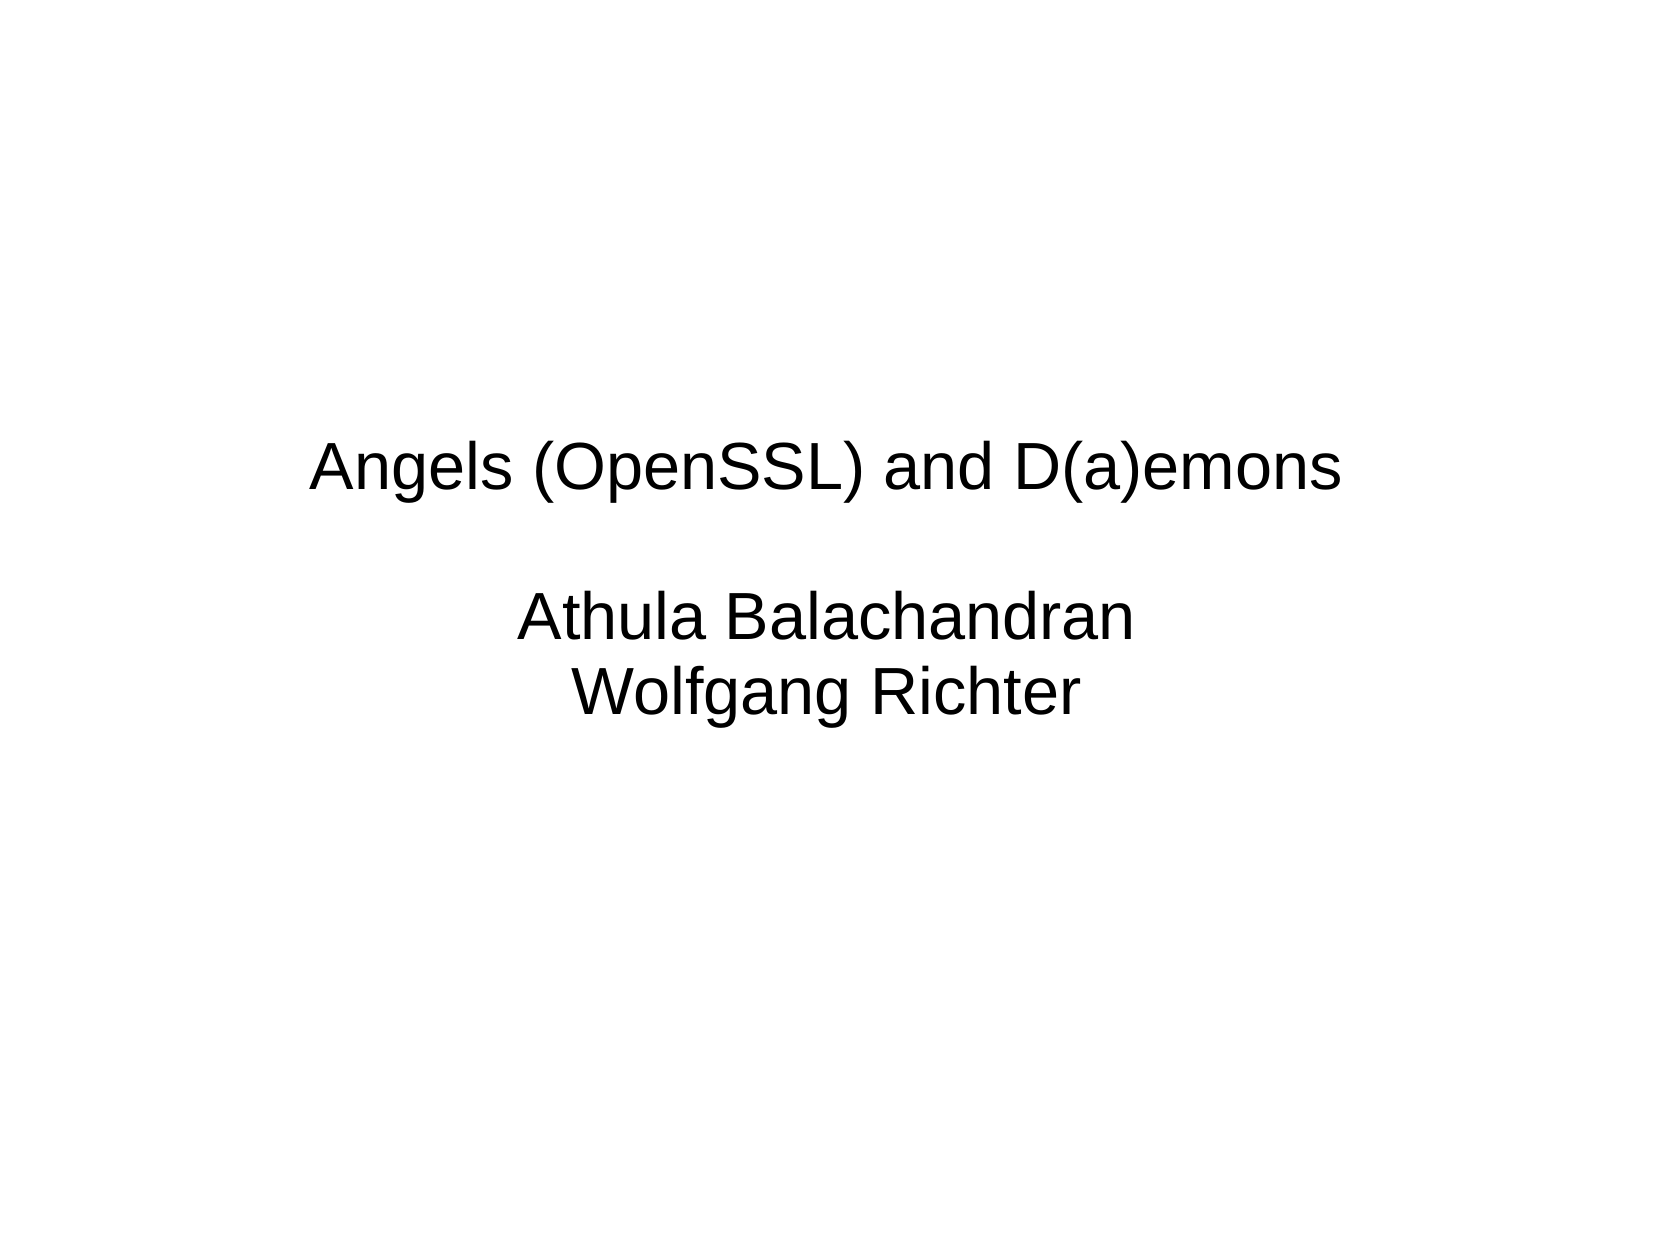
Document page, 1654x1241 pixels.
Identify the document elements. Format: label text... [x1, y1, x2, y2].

subtitle Angels (OpenSSL) and D(a)emons Athula Balachandran Wolfgang Richter [82, 56, 1571, 1102]
